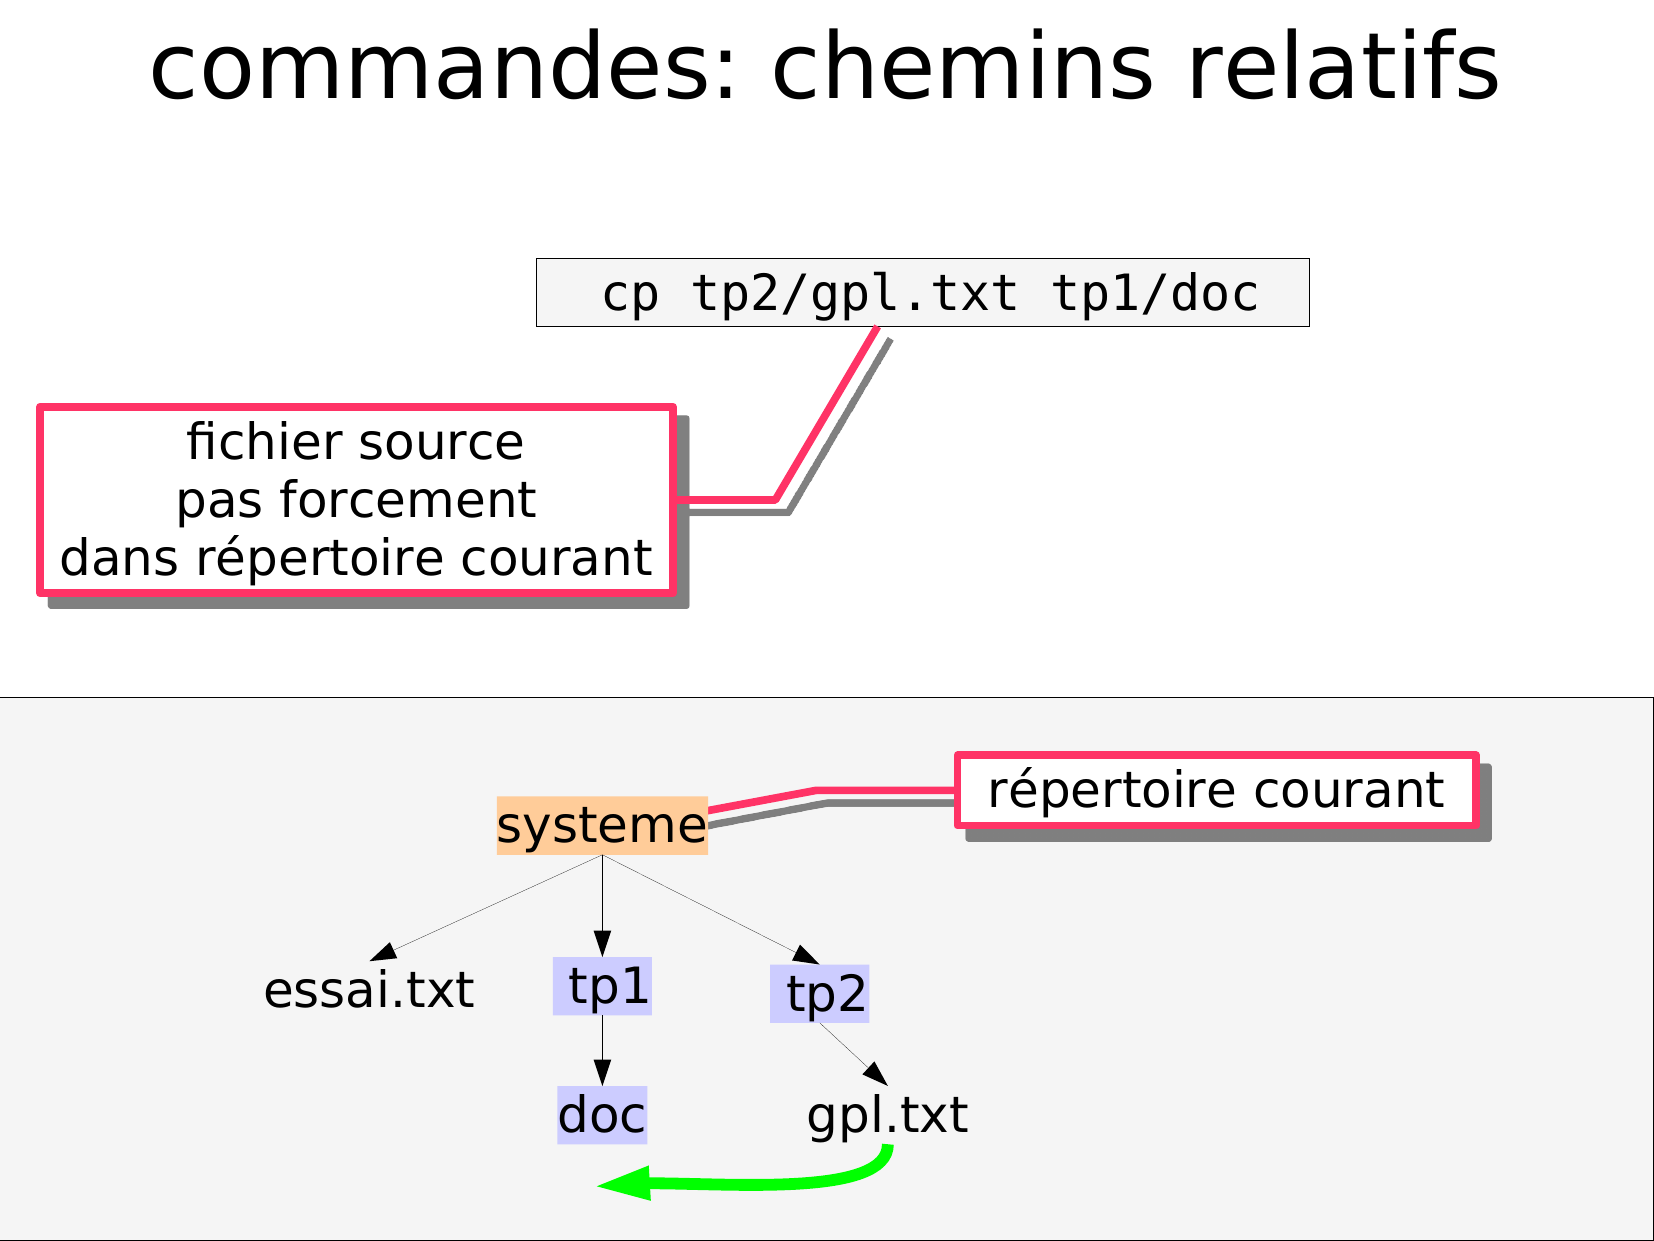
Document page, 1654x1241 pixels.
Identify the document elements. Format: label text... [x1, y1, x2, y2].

text_box tp2 [770, 964, 870, 1023]
text_box doc [557, 1086, 648, 1145]
text_box systeme [496, 796, 709, 855]
text_box tp1 [552, 957, 652, 1016]
text_box fichier source pas forcement dans répertoire courant [39, 406, 673, 594]
text_box gpl.txt [806, 1085, 969, 1145]
text_box cp tp2/gpl.txt tp1/doc [600, 264, 1261, 333]
title commandes: chemins relatifs [0, 5, 1654, 128]
text_box [536, 258, 1310, 327]
text_box répertoire courant [957, 755, 1477, 826]
text_box essai.txt [263, 961, 476, 1020]
text_box [0, 697, 1654, 1241]
